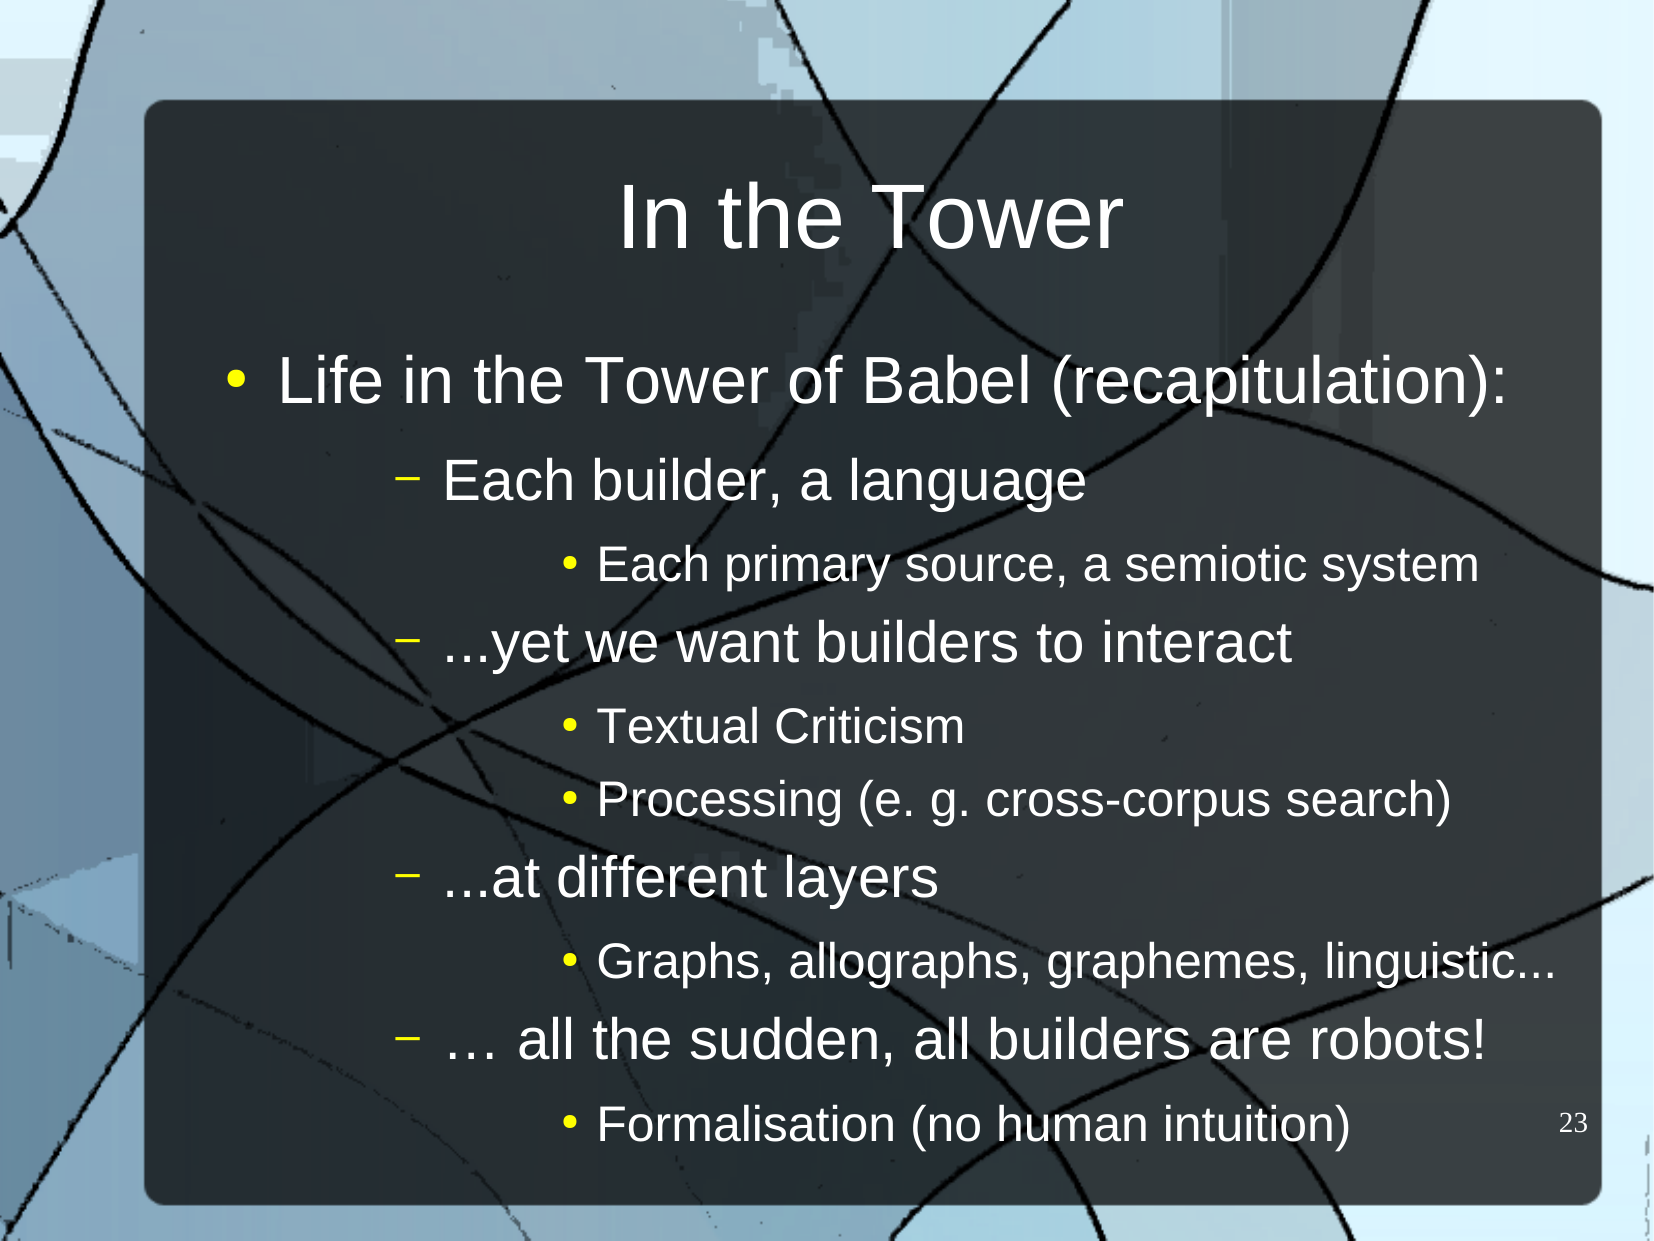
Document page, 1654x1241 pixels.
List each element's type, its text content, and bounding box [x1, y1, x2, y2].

title In the Tower [159, 108, 1583, 325]
picture [0, 0, 1654, 1241]
list Life in the Tower of Babel (recapitulation): Each builder, a language Each primary source, a semiotic system ...yet we want builders to interact Textual Criticism Processing (e. g. cross-corpus search) ...at different layers Graphs, allographs, graphemes, linguistic... … all the sudden, all builders are robots! Formalisation (no human intuition) [206, 343, 1571, 1152]
